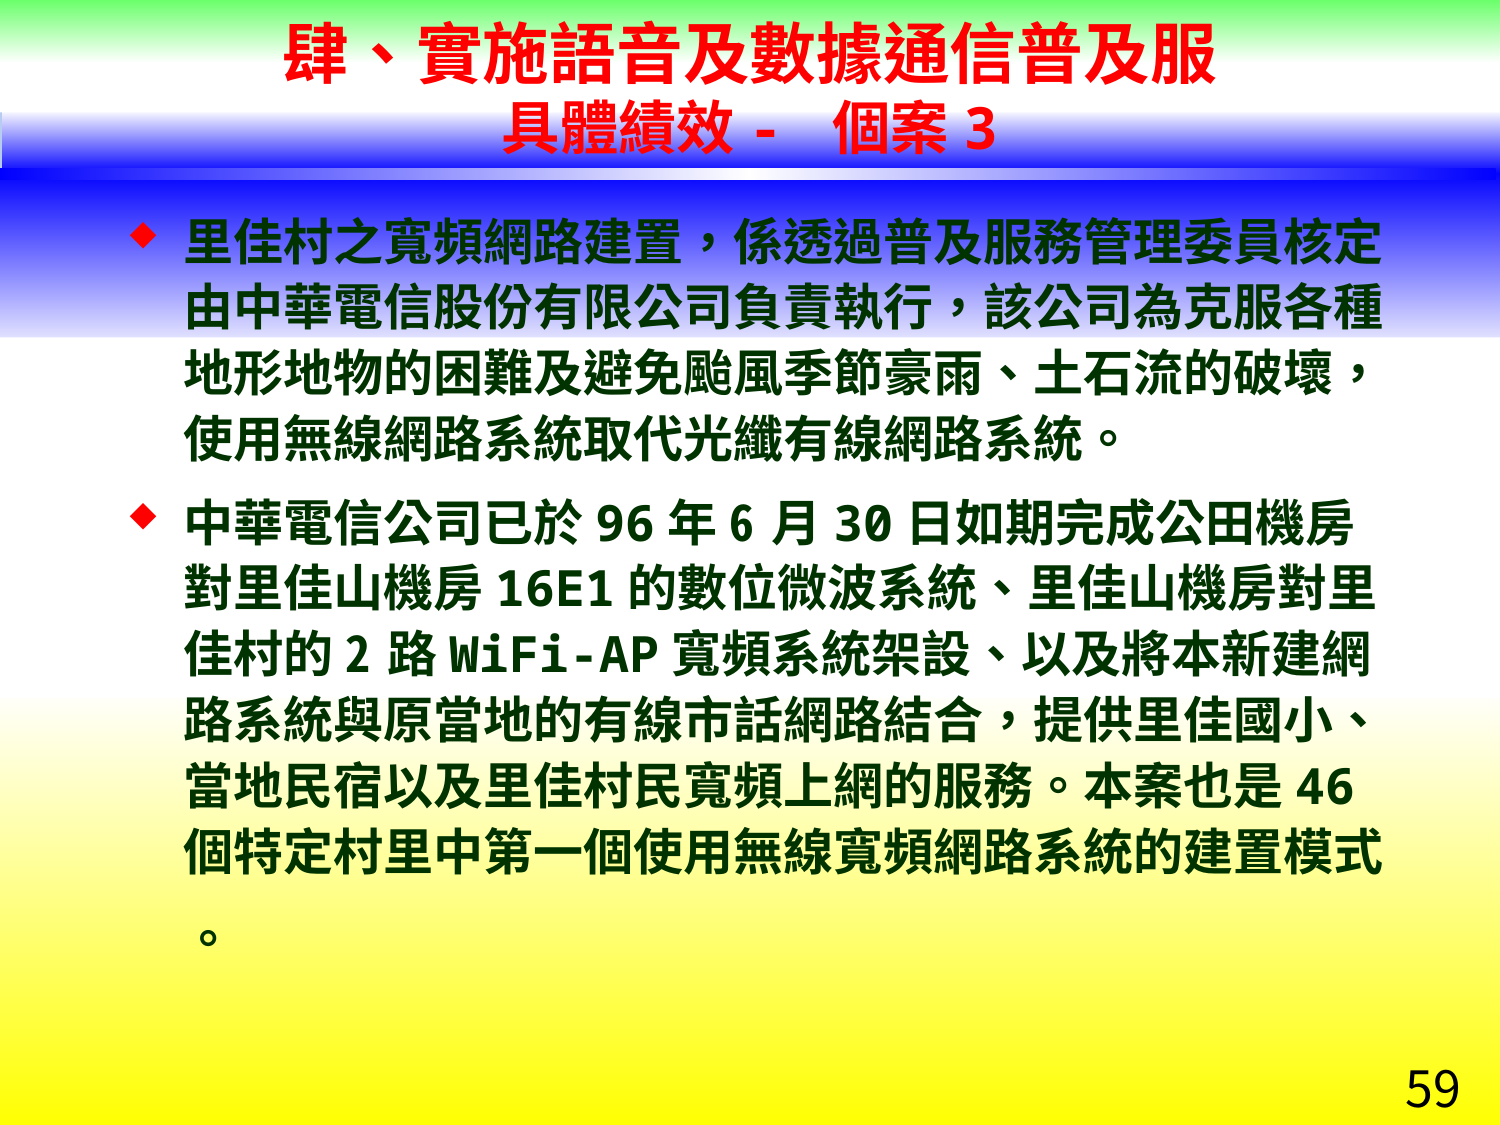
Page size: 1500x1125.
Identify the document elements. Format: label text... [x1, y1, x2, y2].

list 里佳村之寬頻網路建置，係透過普及服務管理委員核定由中華電信股份有限公司負責執行，該公司為克服各種地形地物的困難及避免颱風季節豪雨、土石流的破壞，使用無線網路系統取代光纖有線網路系統。 中華電信公司已於96年6月30日如期完成公田機房對里佳山機房16E1的數位微波系統、里佳山機房對里佳村的2路WiFi-AP寬頻系統架設、以及將本新建網路系統與原當地的有線市話網路結合，提供里佳國小、當地民宿以及里佳村民寬頻上網的服務。本案也是46個特定村里中第一個使用無線寬頻網路系統的建置模式。 [112, 196, 1412, 988]
title 肆、實施語音及數據通信普及服 具體績效- 個案3 [0, 0, 1500, 173]
